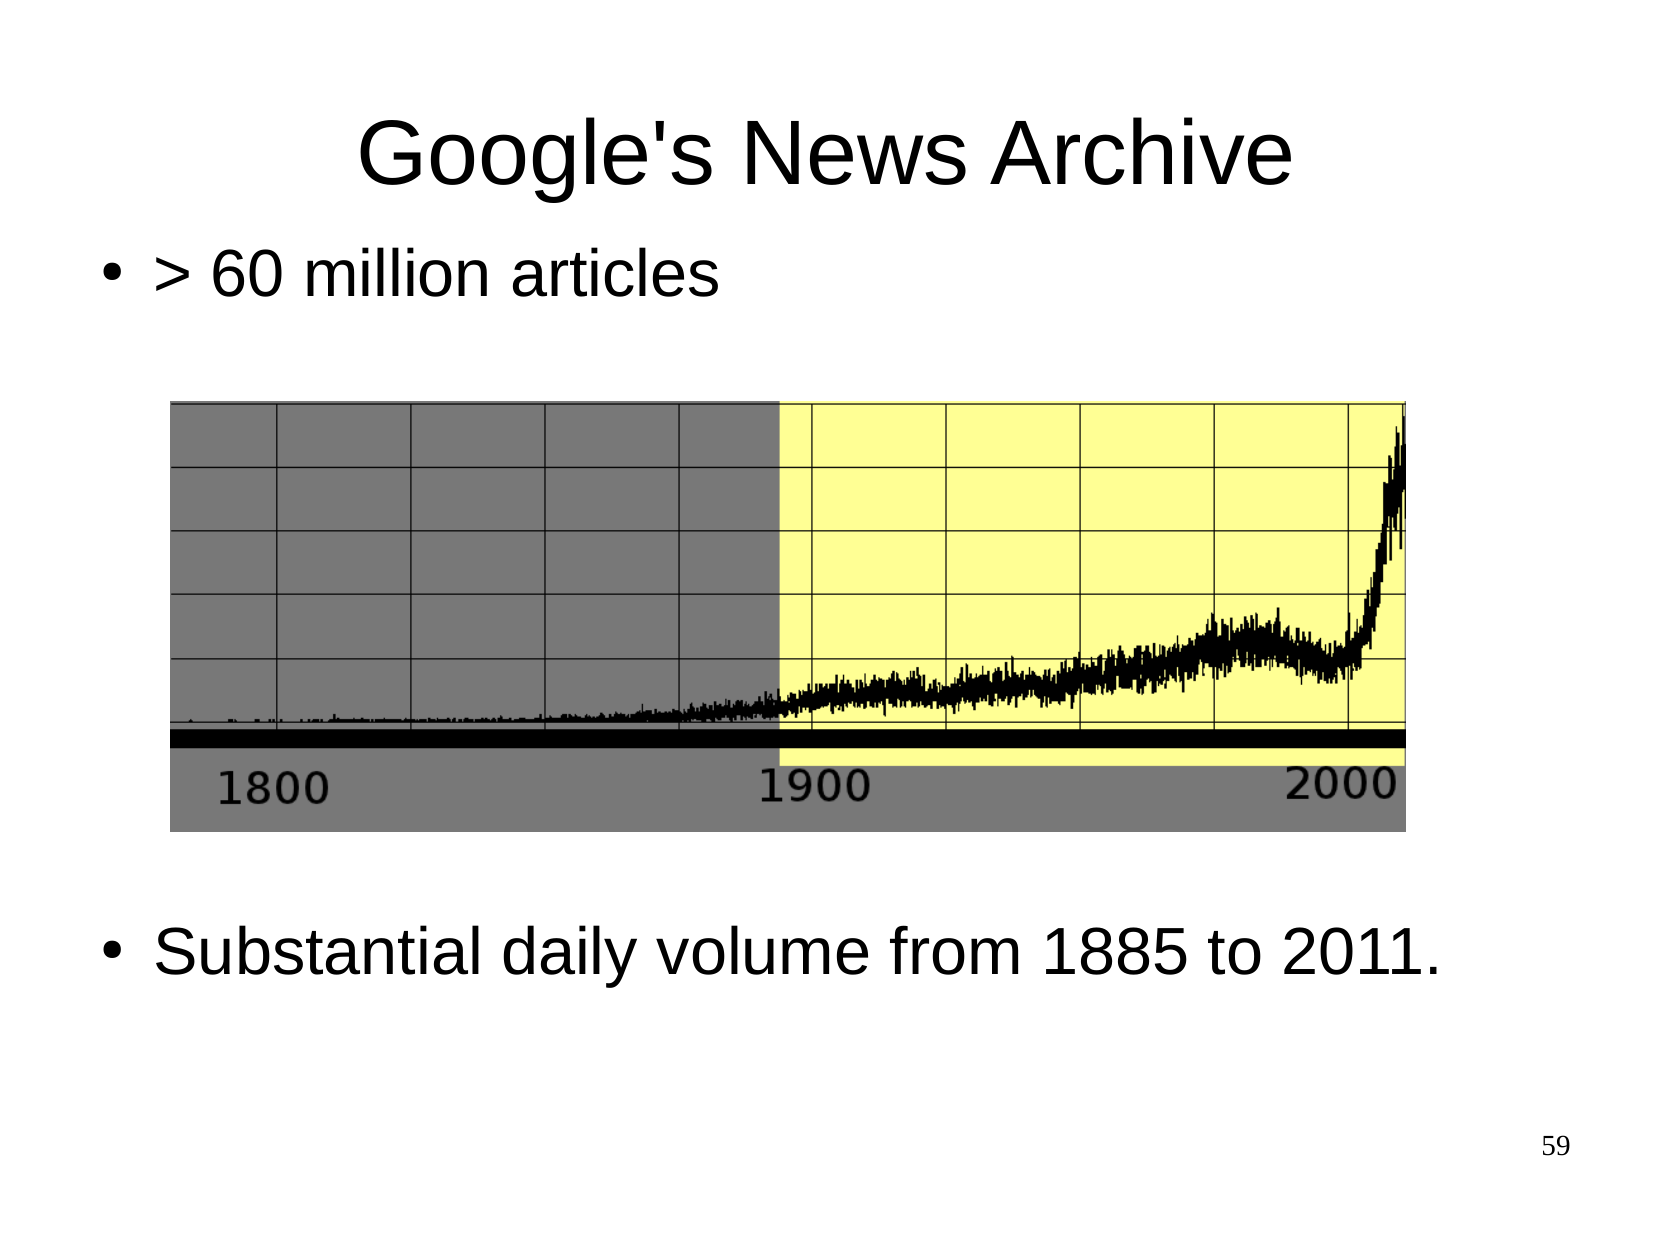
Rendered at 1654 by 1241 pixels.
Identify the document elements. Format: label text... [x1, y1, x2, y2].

picture [170, 401, 1406, 832]
list > 60 million articles [82, 236, 1571, 1217]
text_box Substantial daily volume from 1885 to 2011. [82, 914, 1521, 1004]
title Google's News Archive [82, 49, 1571, 236]
